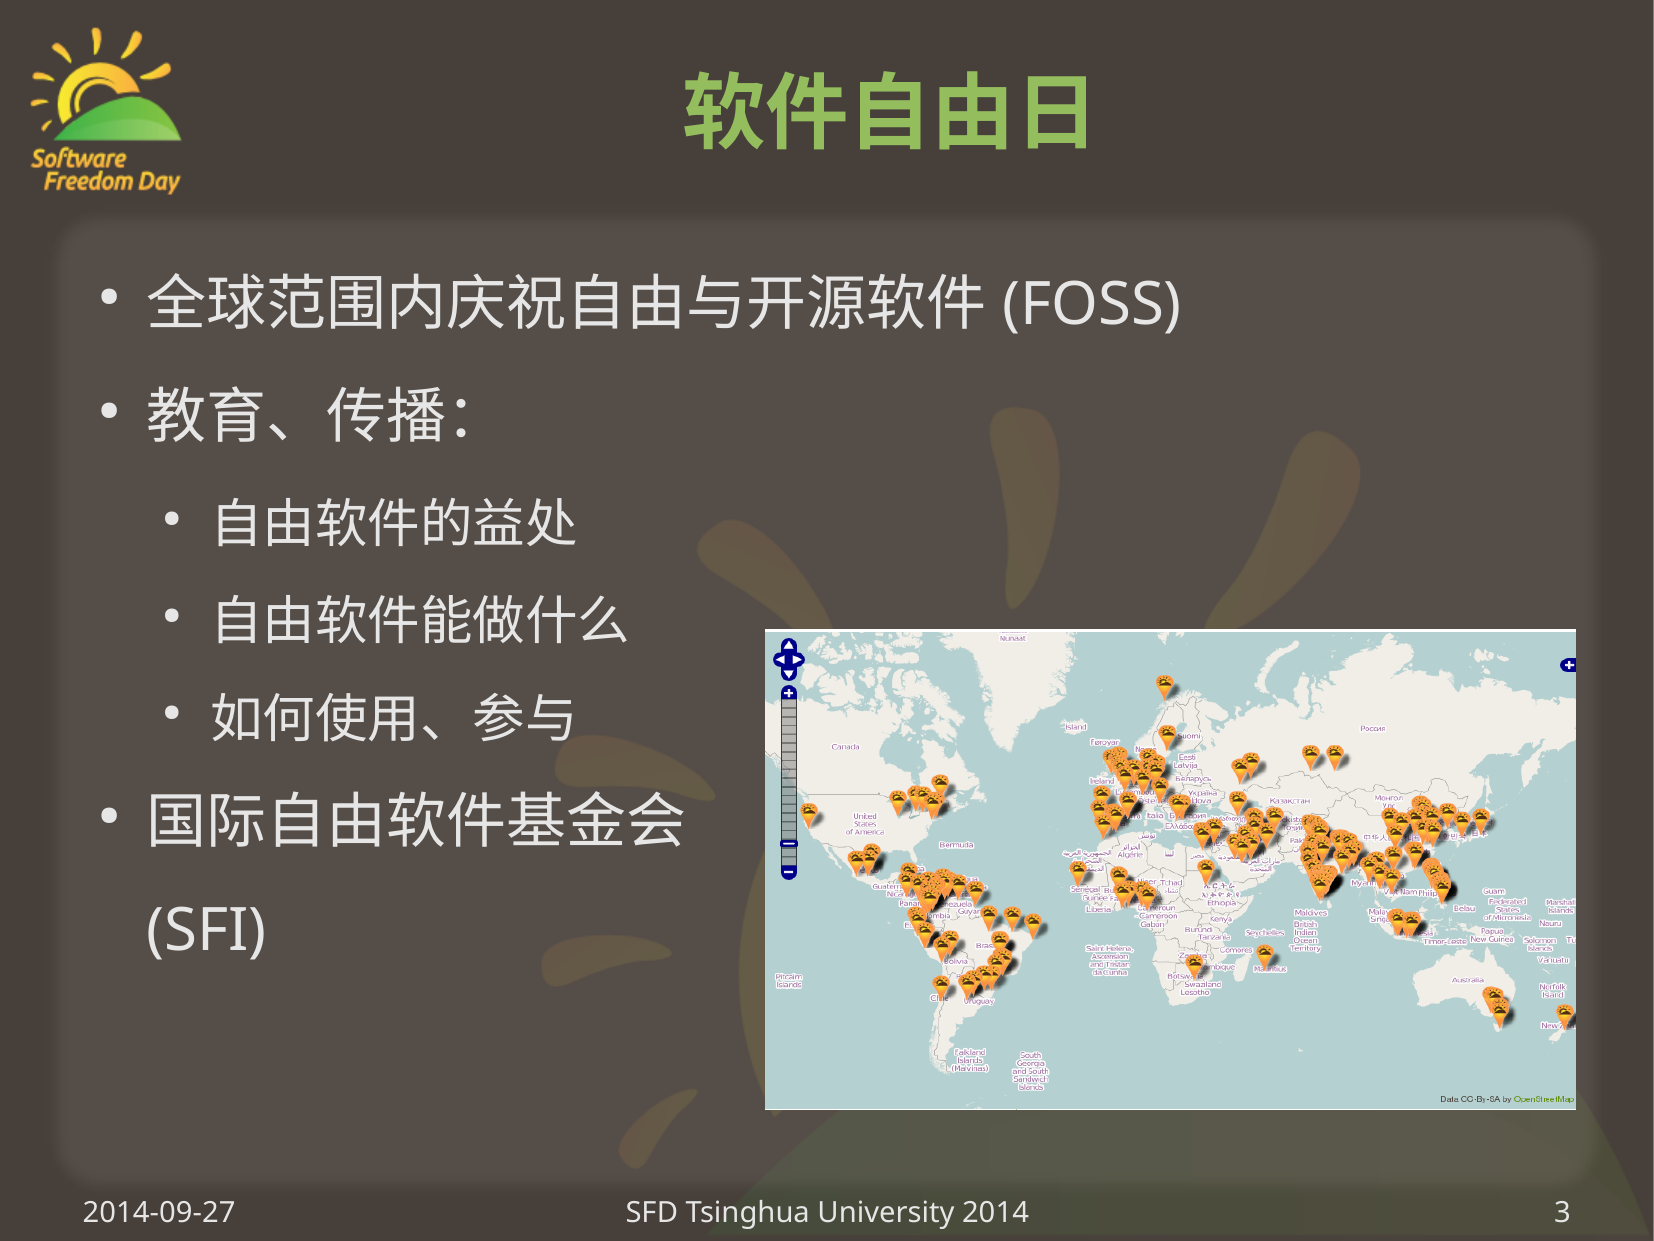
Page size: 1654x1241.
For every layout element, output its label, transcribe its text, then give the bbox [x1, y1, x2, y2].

title 软件自由日 [210, 9, 1571, 205]
picture [0, 0, 1654, 1241]
list 全球范围内庆祝自由与开源软件(FOSS) 教育、传播： 自由软件的益处 自由软件能做什么 如何使用、参与 国际自由软件基金会 (SFI) [82, 255, 1571, 975]
